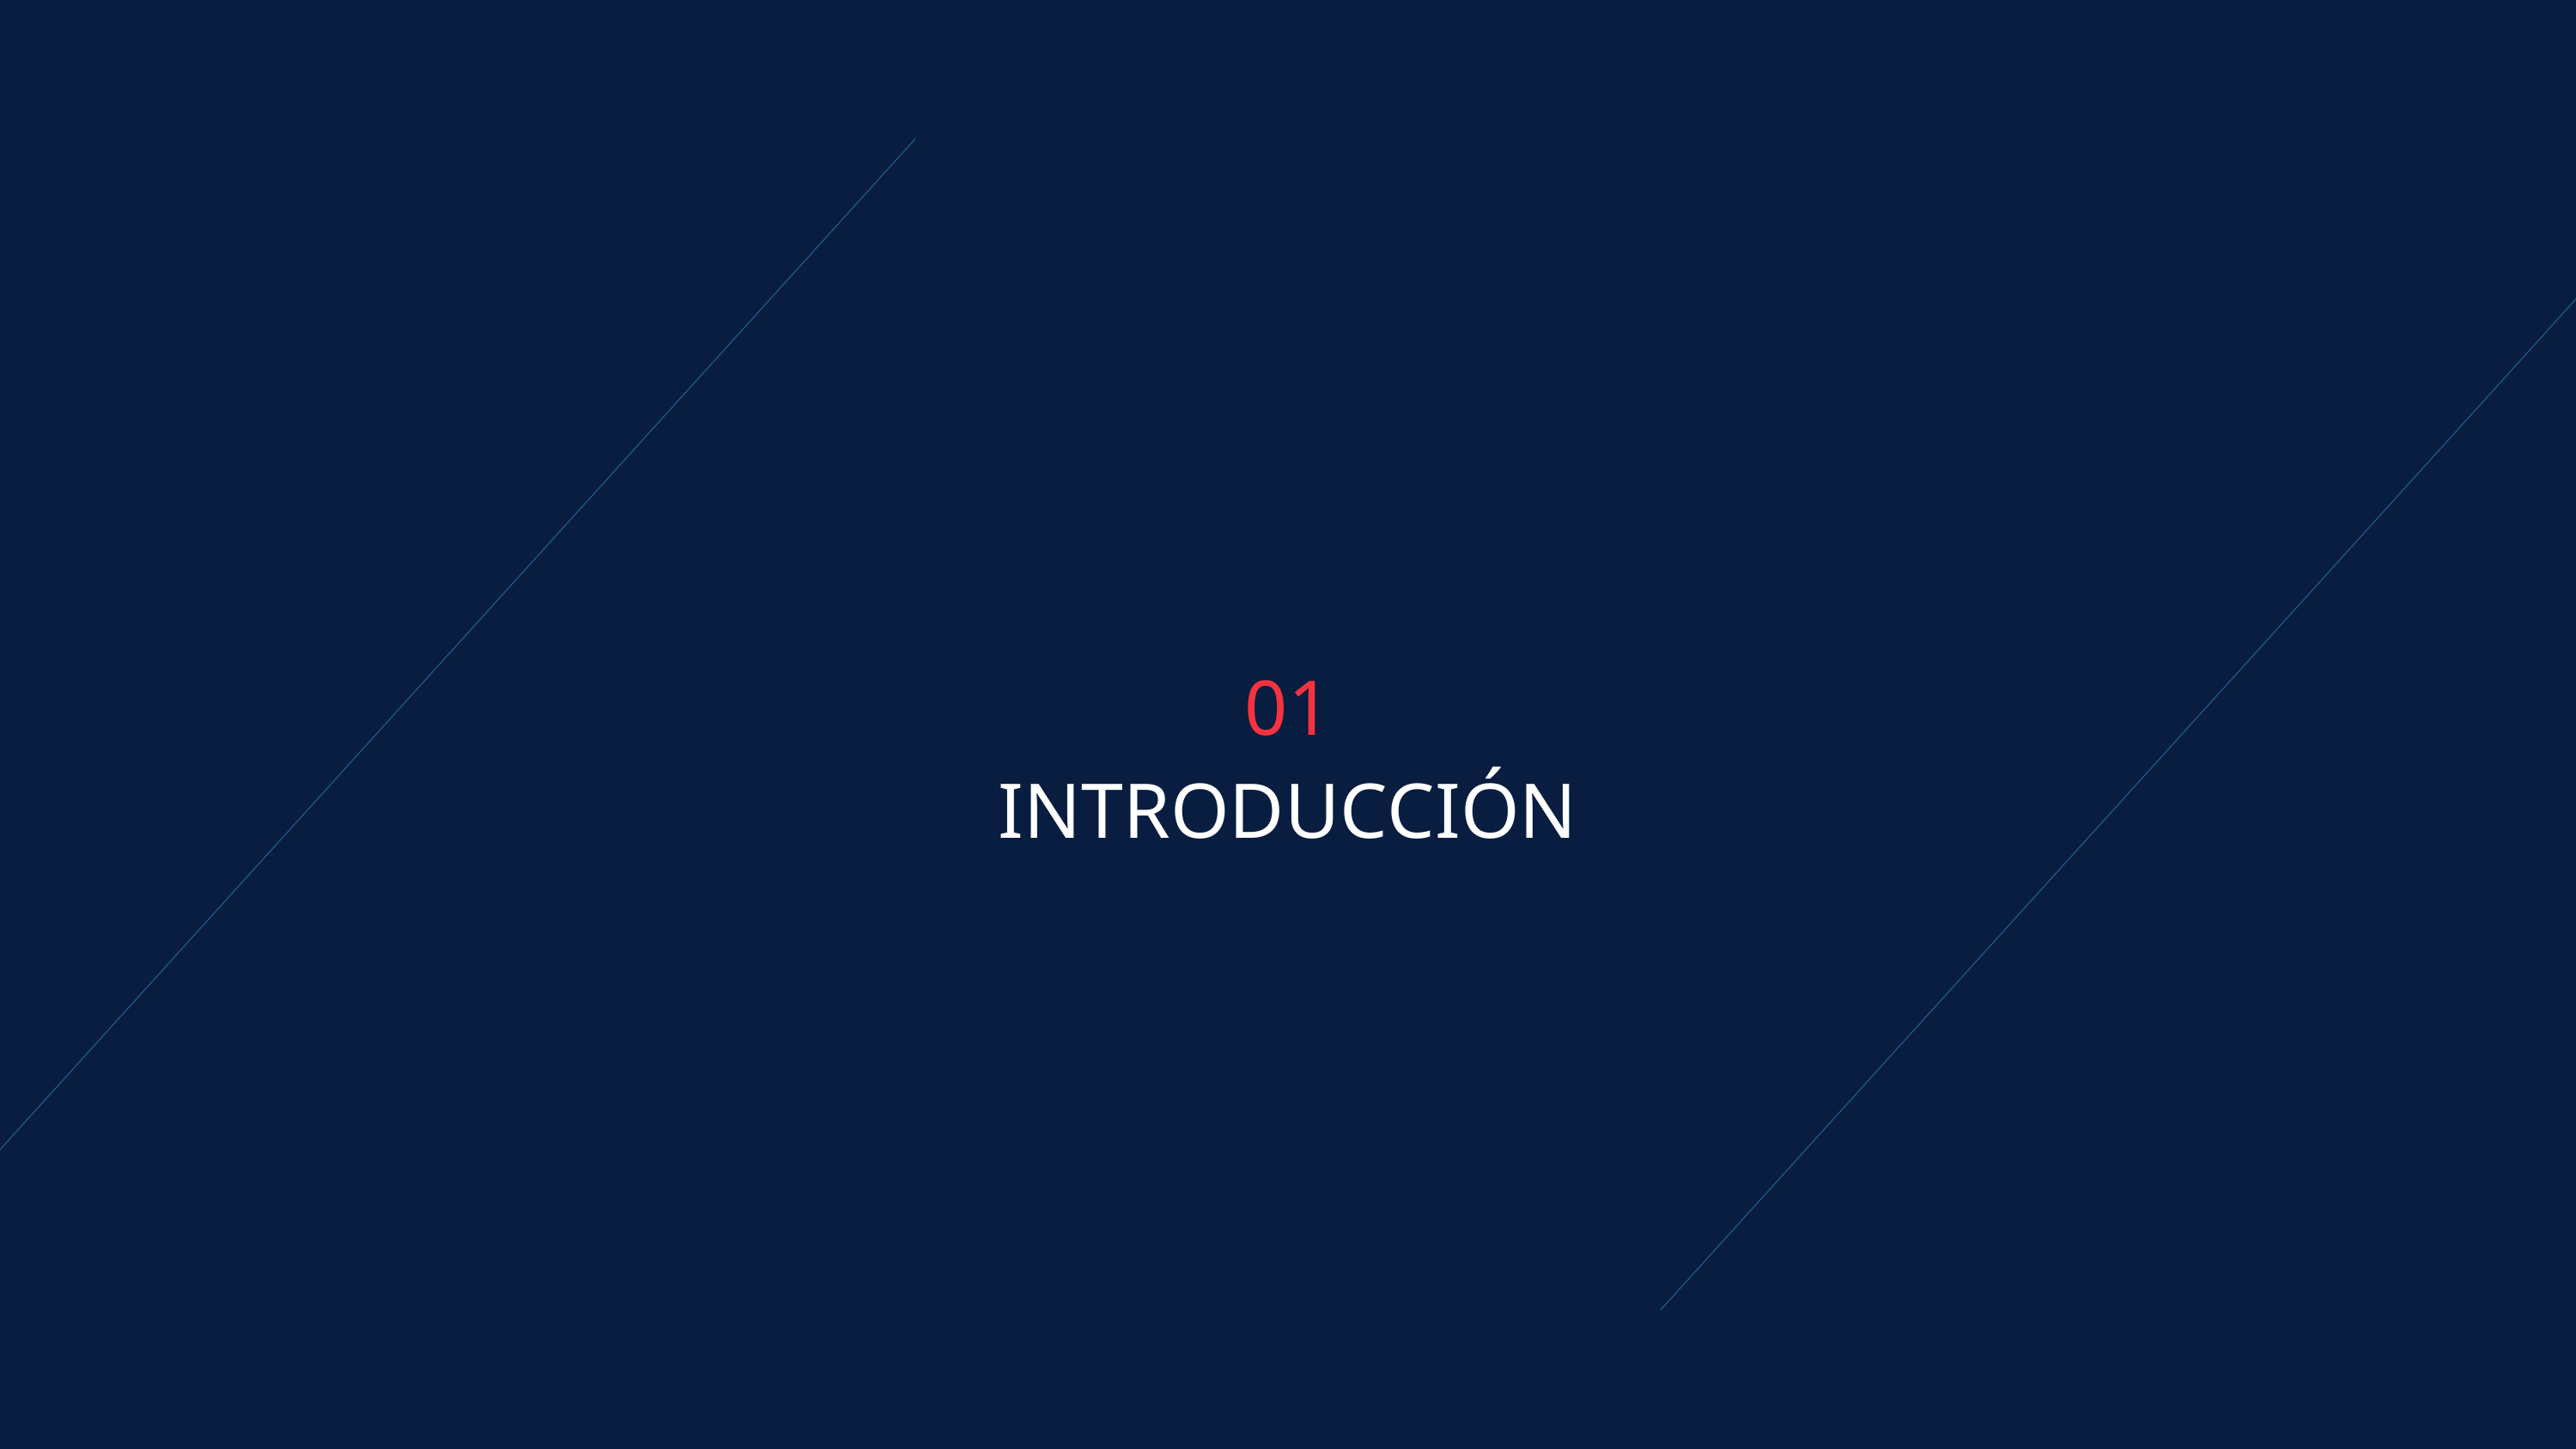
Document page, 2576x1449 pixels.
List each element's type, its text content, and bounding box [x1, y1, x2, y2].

list 01 INTRODUCCIÓN [240, 647, 2336, 869]
